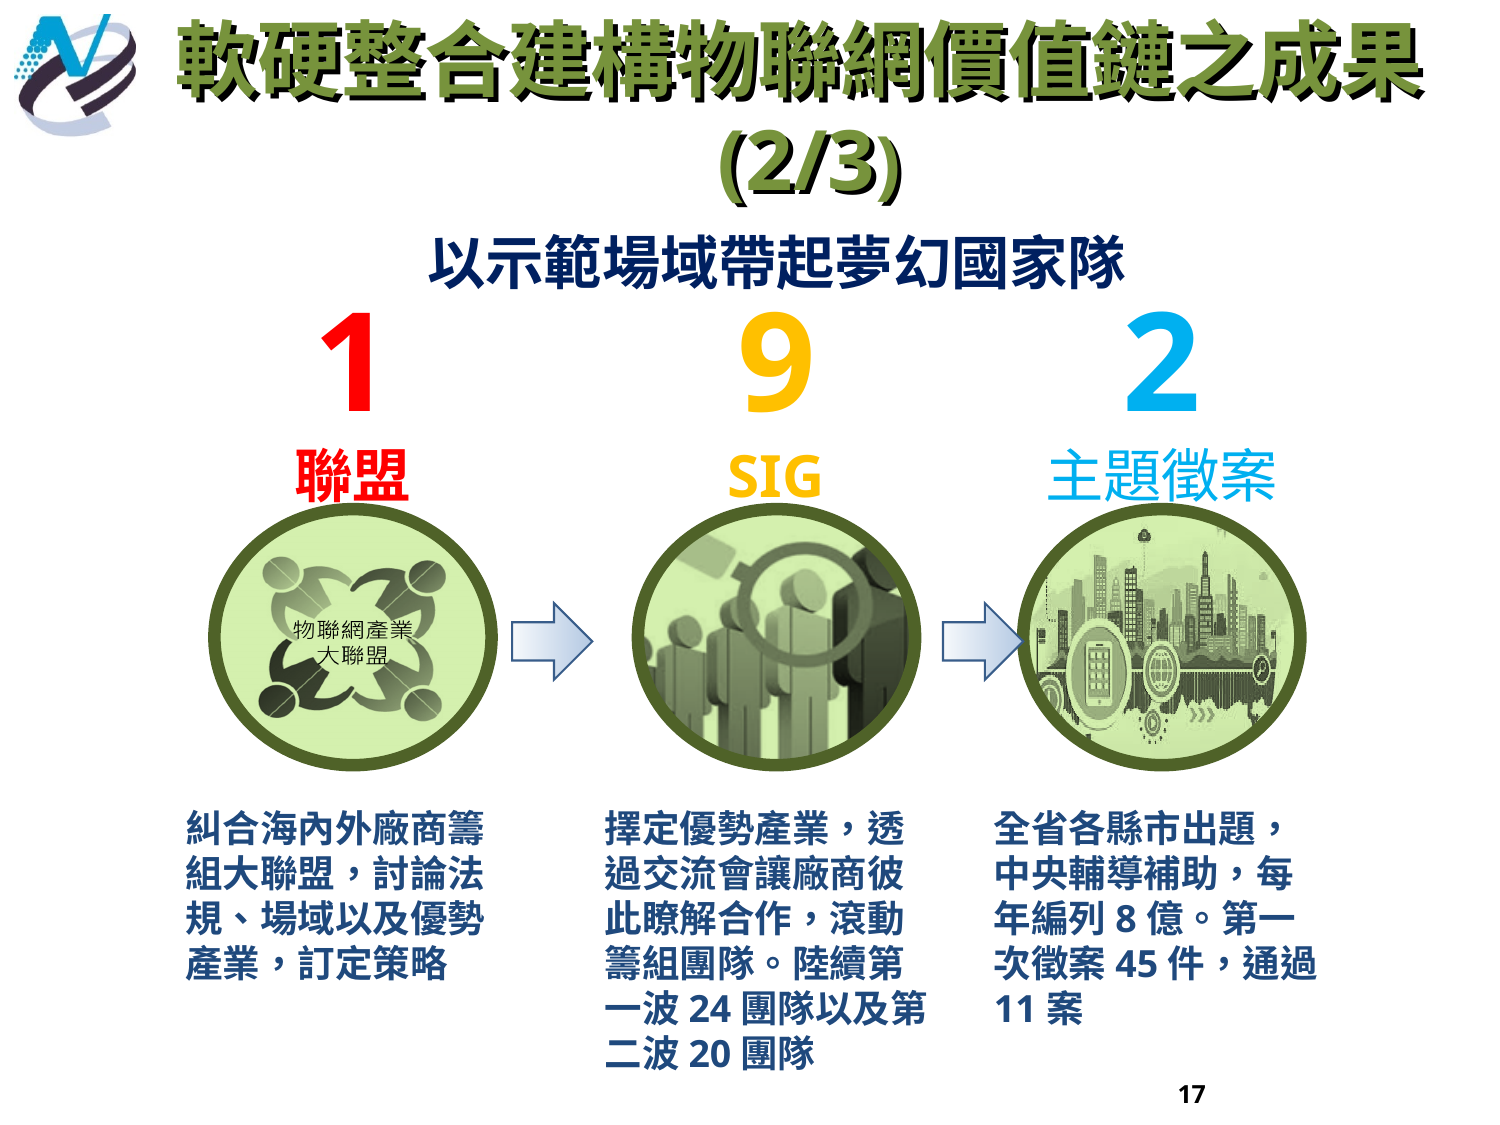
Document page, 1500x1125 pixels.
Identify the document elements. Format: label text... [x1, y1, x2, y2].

text_box [214, 516, 492, 766]
text_box 1 聯盟 [280, 266, 426, 516]
text_box [637, 516, 916, 766]
text_box 擇定優勢產業，透過交流會讓廠商彼此瞭解合作，滾動籌組團隊。陸續第一波24團隊以及第二波20團隊 [590, 797, 955, 1082]
text_box 全省各縣市出題，中央輔導補助，每年編列8億。第一次徵案45件，通過11案 [979, 797, 1345, 1037]
text_box [942, 516, 1301, 766]
text_box [512, 603, 593, 680]
text_box 2 主題徵案 [1030, 266, 1293, 516]
text_box 以示範場域帶起夢幻國家隊 [88, 194, 1465, 338]
text_box 9 SIG [713, 266, 840, 516]
text_box 17 [1162, 1065, 1500, 1125]
text_box 糾合海內外廠商籌組大聯盟，討論法規、場域以及優勢產業，訂定策略 [170, 797, 536, 992]
text_box 軟硬整合建構物聯網價值鏈之成果(2/3) [59, 0, 1500, 194]
